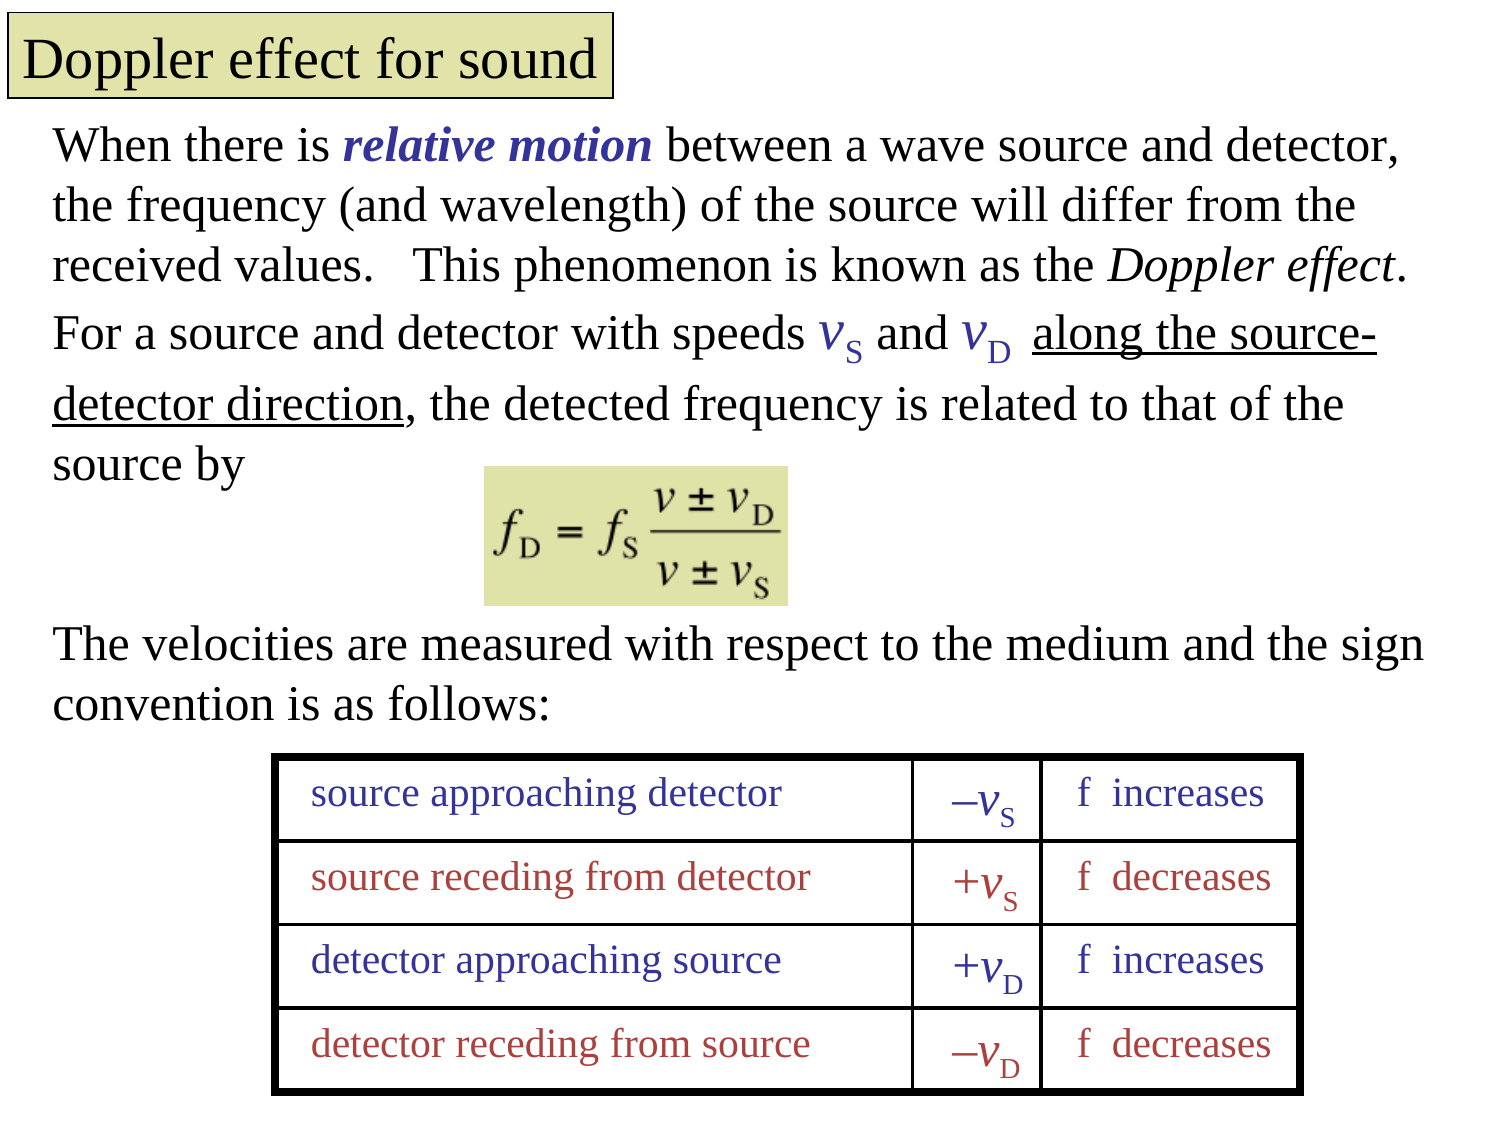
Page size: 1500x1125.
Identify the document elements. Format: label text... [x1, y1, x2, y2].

table_header source approaching detector [279, 761, 911, 839]
table_cell f increases [1043, 926, 1296, 1006]
table_cell +vD [914, 926, 1039, 1006]
picture [484, 466, 788, 606]
table_cell source receding from detector [279, 843, 911, 923]
table_cell detector receding from source [279, 1010, 911, 1088]
table_cell f decreases [1043, 1010, 1296, 1088]
table_cell detector approaching source [279, 926, 911, 1006]
table_cell –vD [914, 1010, 1039, 1088]
text_box When there is relative motion between a wave source and detector, the frequency (and wavelength) of the source will differ from the received values. This phenomenon is known as the Doppler effect. For a source and detector with speeds vS and vD along the source-detector direction, the detected frequency is related to that of the source by The velocities are measured with respect to the medium and the sign convention is as follows: [37, 103, 1463, 739]
table_header f increases [1043, 761, 1296, 839]
text_box Doppler effect for sound [8, 12, 614, 98]
table_header –vS [914, 761, 1039, 839]
table_cell f decreases [1043, 843, 1296, 923]
table_cell +vS [914, 843, 1039, 923]
